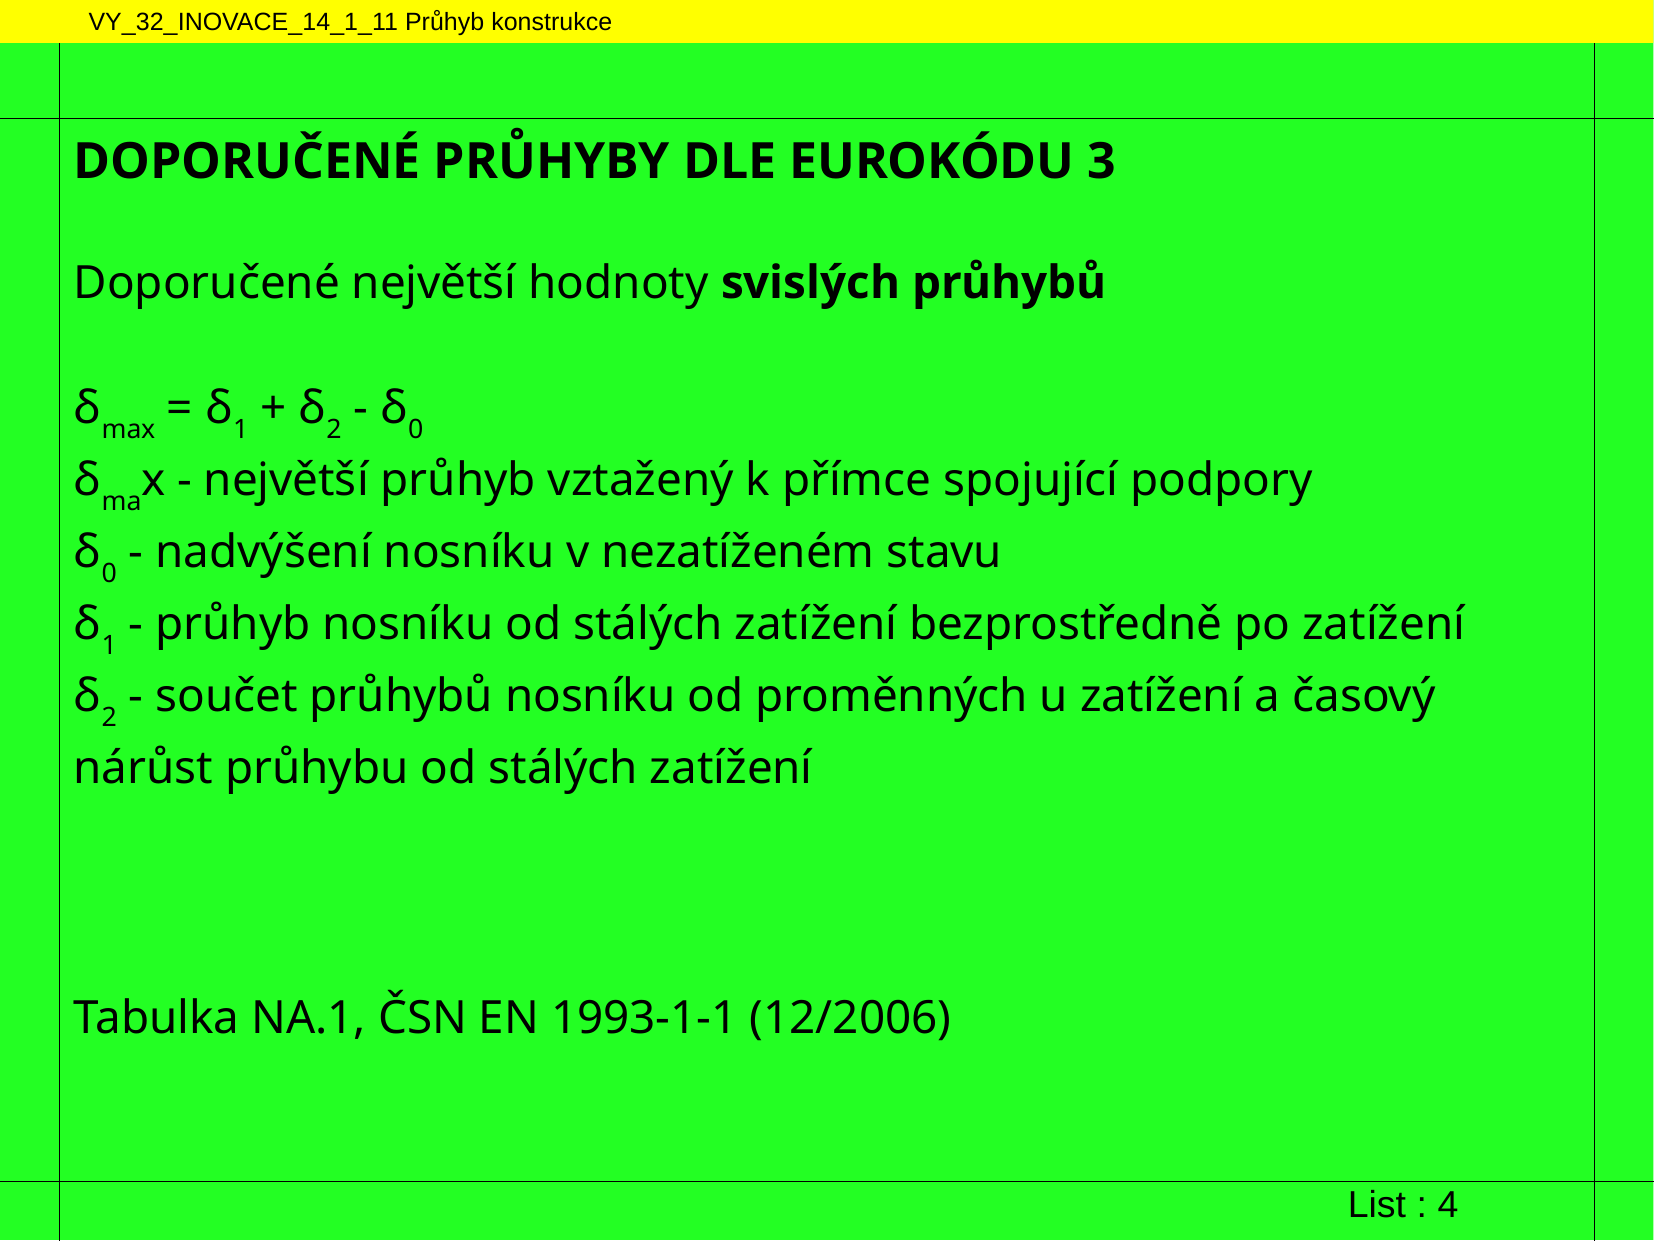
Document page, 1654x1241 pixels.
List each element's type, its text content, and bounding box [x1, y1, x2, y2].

text_box VY_32_INOVACE_14_1_11 Průhyb konstrukce [0, 0, 1654, 43]
text_box List : <číslo> [1357, 1176, 1599, 1241]
text_box DOPORUČENÉ PRŮHYBY DLE EUROKÓDU 3 Doporučené největší hodnoty svislých průhybů δmax = δ1 + δ2 - δ0 δmax - největší průhyb vztažený k přímce spojující podpory δ0 - nadvýšení nosníku v nezatíženém stavu δ1 - průhyb nosníku od stálých zatížení bezprostředně po zatížení δ2 - součet průhybů nosníku od proměnných u zatížení a časový nárůst průhybu od stálých zatížení Tabulka NA.1, ČSN EN 1993-1-1 (12/2006) [59, 118, 1595, 1098]
